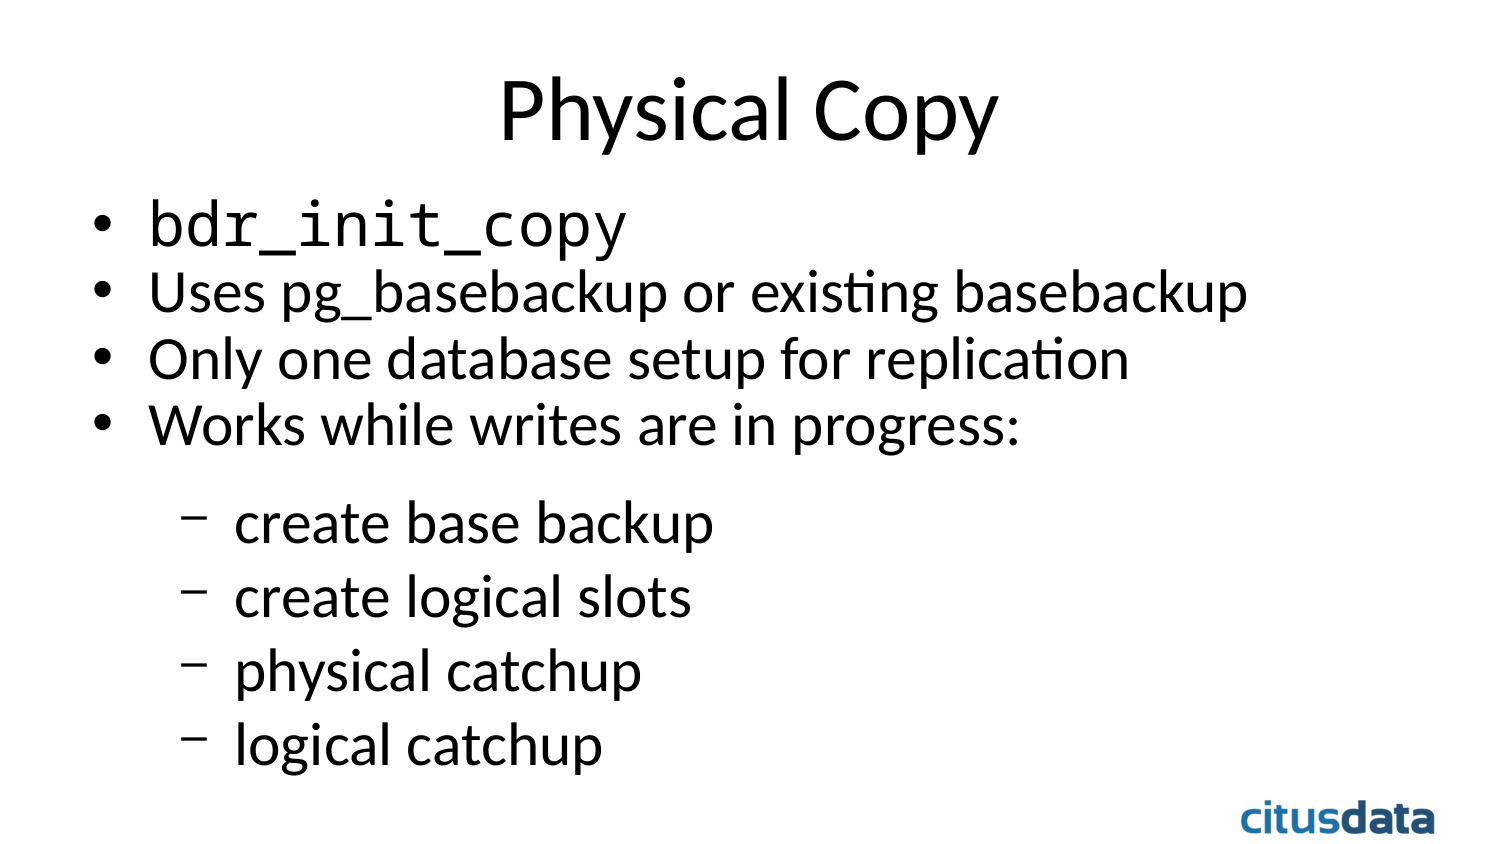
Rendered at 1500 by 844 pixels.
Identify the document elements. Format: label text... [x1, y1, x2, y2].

title [75, 33, 1426, 175]
list [75, 196, 1426, 754]
picture [1237, 795, 1439, 837]
list bdr_init_copy Uses pg_basebackup or existing basebackup Only one database setup for replication Works while writes are in progress: create base backup create logical slots physical catchup logical catchup [77, 185, 1428, 743]
